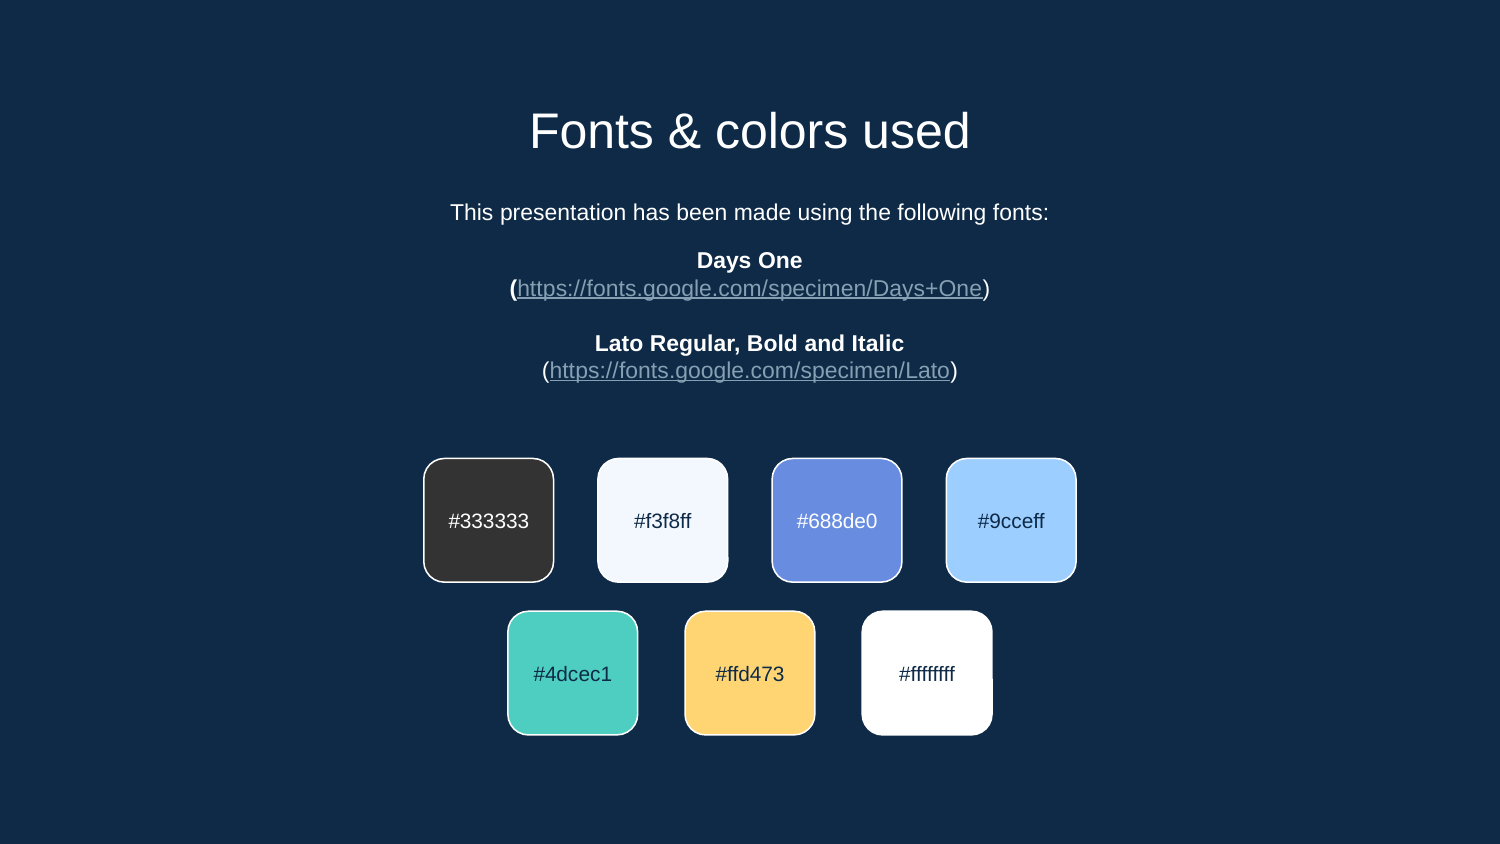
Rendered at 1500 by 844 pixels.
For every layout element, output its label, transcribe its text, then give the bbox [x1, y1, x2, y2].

text_box #333333 [423, 484, 554, 557]
text_box [507, 611, 638, 636]
text_box #9cceff [946, 484, 1077, 557]
text_box [597, 557, 728, 583]
text_box [772, 557, 902, 583]
text_box [862, 702, 993, 735]
text_box [507, 710, 638, 735]
text_box [772, 458, 902, 484]
text_box #ffffffff [862, 636, 992, 710]
text_box [946, 458, 1077, 484]
text_box #ffd473 [685, 636, 815, 710]
text_box [685, 611, 815, 636]
text_box [597, 458, 728, 484]
text_box [685, 710, 815, 735]
title Fonts & colors used [118, 83, 1382, 163]
text_box [862, 611, 992, 636]
text_box [946, 557, 1077, 583]
text_box #f3f8ff [597, 484, 728, 557]
text_box [423, 458, 554, 484]
text_box #688de0 [772, 484, 902, 557]
text_box This presentation has been made using the following fonts: Days One (https://fonts.google.com/specimen/Days+One) Lato Regular, Bold and Italic (https://fonts.google.com/specimen/Lato) [118, 182, 1382, 387]
text_box [423, 557, 554, 583]
text_box #4dcec1 [507, 636, 638, 710]
